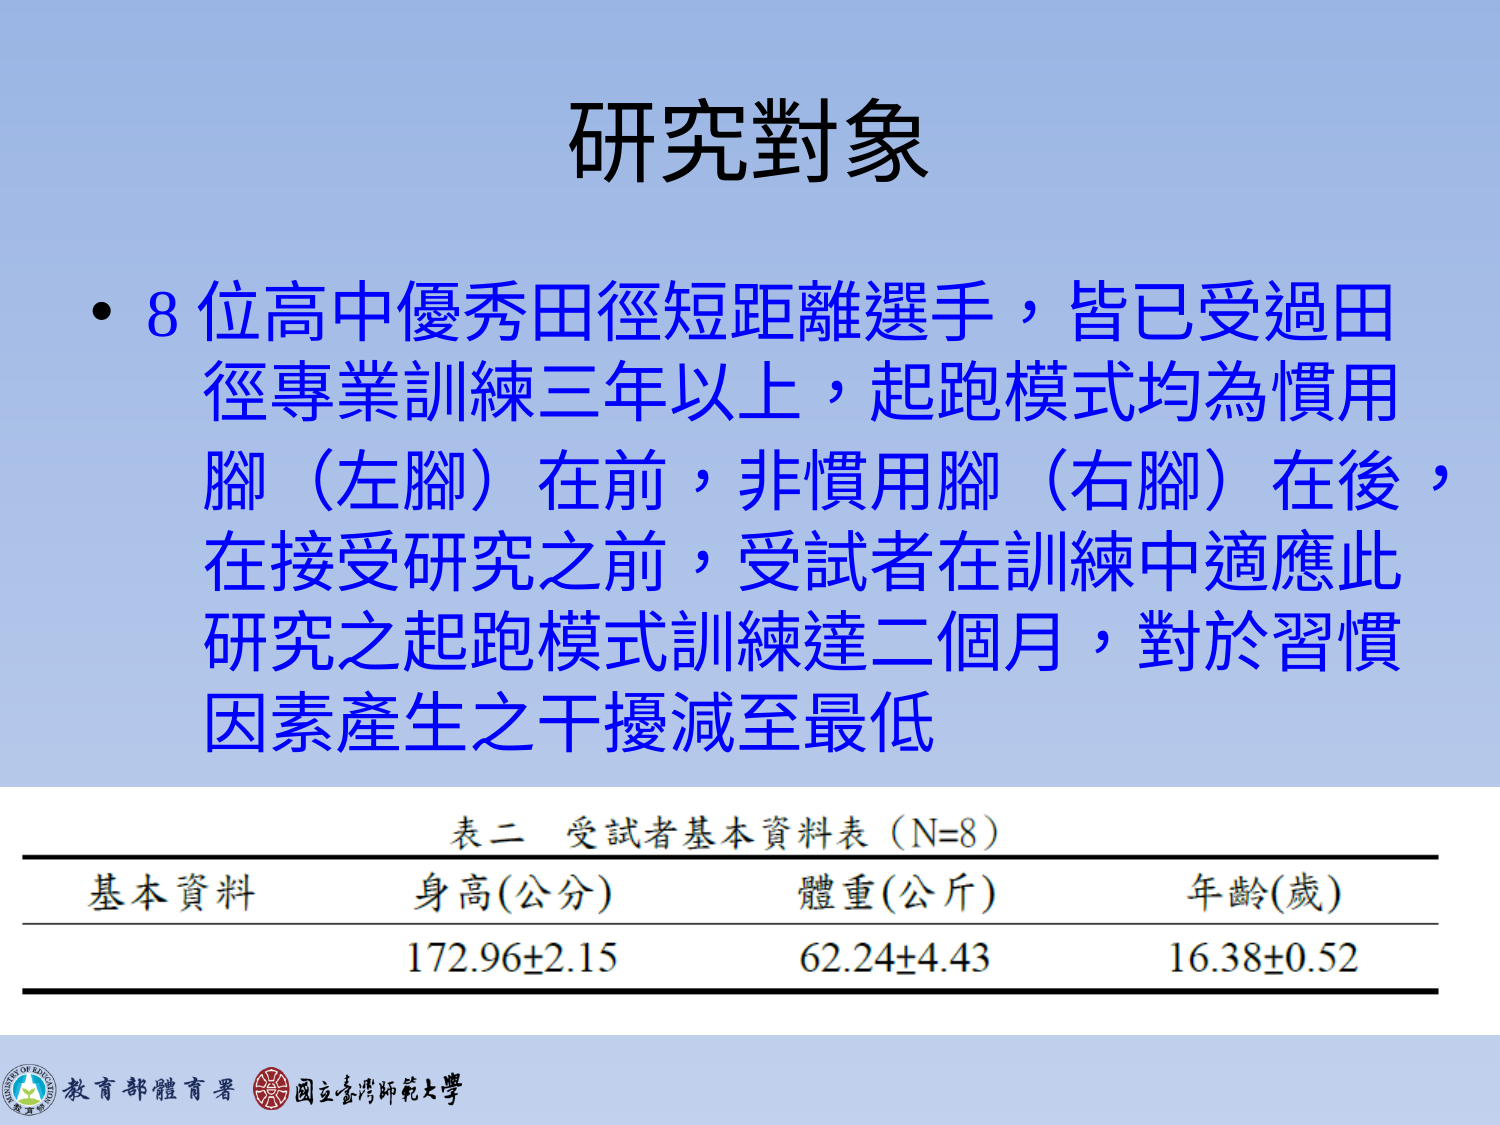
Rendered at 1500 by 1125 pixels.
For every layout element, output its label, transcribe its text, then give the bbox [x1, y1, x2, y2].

picture [0, 787, 1500, 1035]
list 8位高中優秀田徑短距離選手，皆已受過田徑專業訓練三年以上，起跑模式均為慣用腳（左腳）在前，非慣用腳（右腳）在後，在接受研究之前，受試者在訓練中適應此研究之起跑模式訓練達二個月，對於習慣因素產生之干擾減至最低 [75, 262, 1426, 787]
title 研究對象 [75, 45, 1426, 233]
